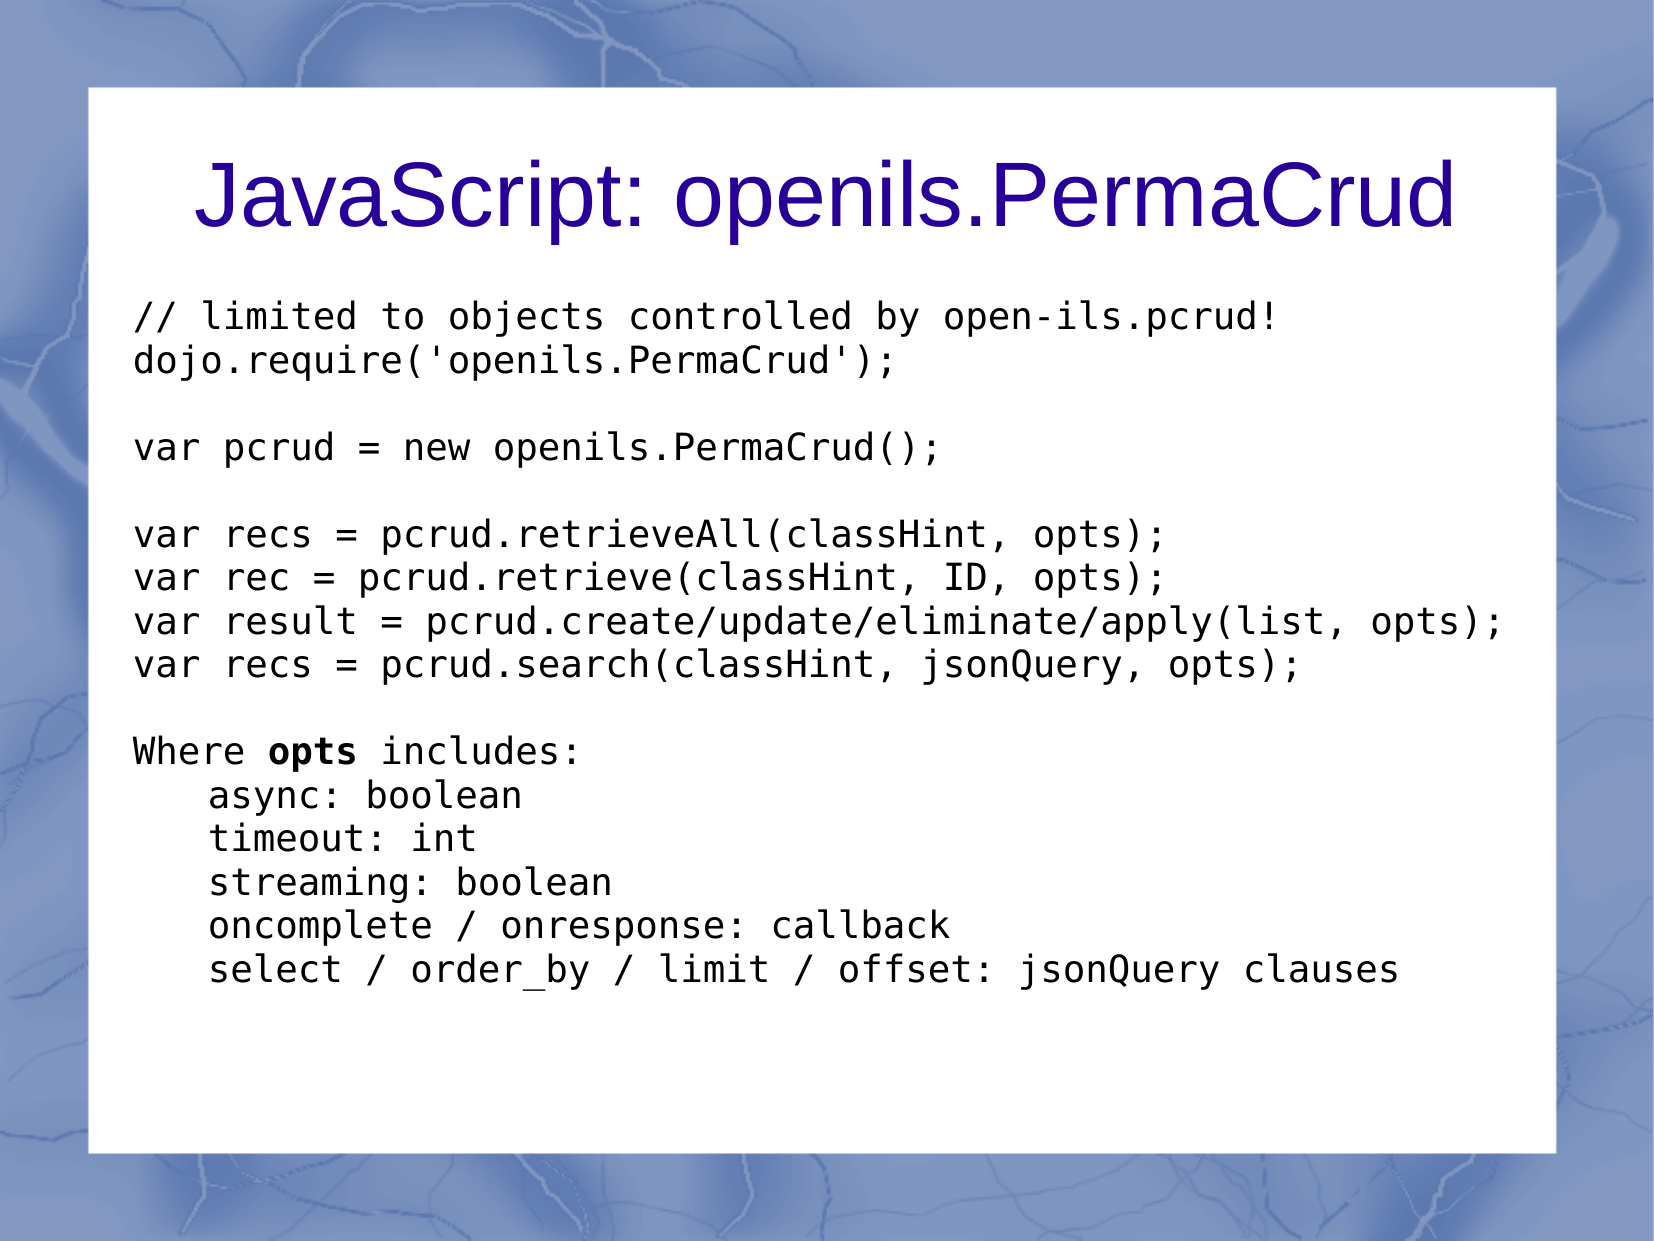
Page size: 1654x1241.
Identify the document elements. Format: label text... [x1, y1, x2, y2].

text_box // limited to objects controlled by open-ils.pcrud! dojo.require('openils.PermaCrud'); var pcrud = new openils.PermaCrud(); var recs = pcrud.retrieveAll(classHint, opts); var rec = pcrud.retrieve(classHint, ID, opts); var result = pcrud.create/update/eliminate/apply(list, opts); var recs = pcrud.search(classHint, jsonQuery, opts); Where opts includes: async: boolean timeout: int streaming: boolean oncomplete / onresponse: callback select / order_by / limit / offset: jsonQuery clauses [118, 287, 1595, 1043]
picture [0, 0, 1654, 1241]
title JavaScript: openils.PermaCrud [118, 90, 1536, 287]
